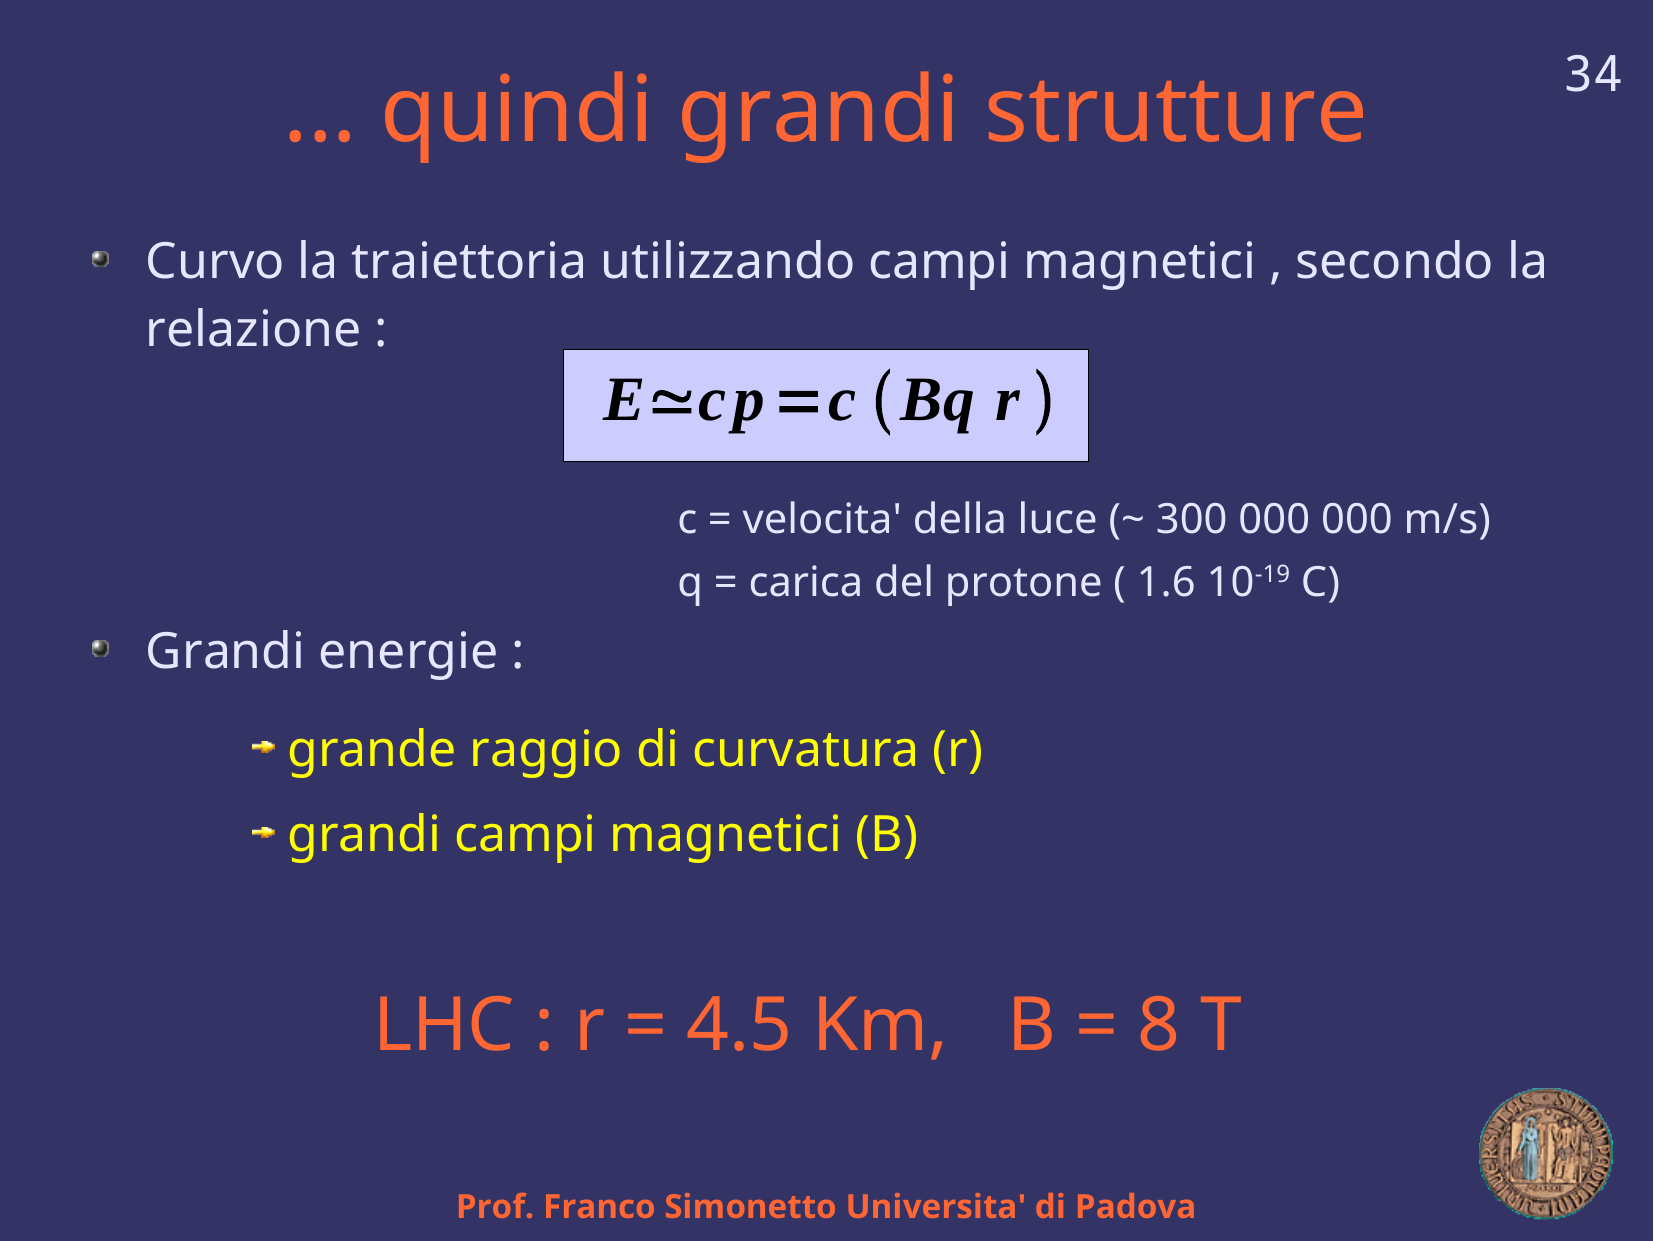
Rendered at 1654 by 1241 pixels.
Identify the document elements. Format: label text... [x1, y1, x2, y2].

picture [1479, 1087, 1613, 1221]
chart [583, 364, 1071, 440]
list Curvo la traiettoria utilizzando campi magnetici , secondo la relazione : c = velocita' della luce (~ 300 000 000 m/s) q = carica del protone ( 1.6 10-19 C) Grandi energie : grande raggio di curvatura (r) grandi campi magnetici (B) LHC : r = 4.5 Km, B = 8 T [75, 225, 1563, 1087]
text_box [563, 349, 1089, 462]
title ... quindi grandi strutture [82, 55, 1571, 156]
